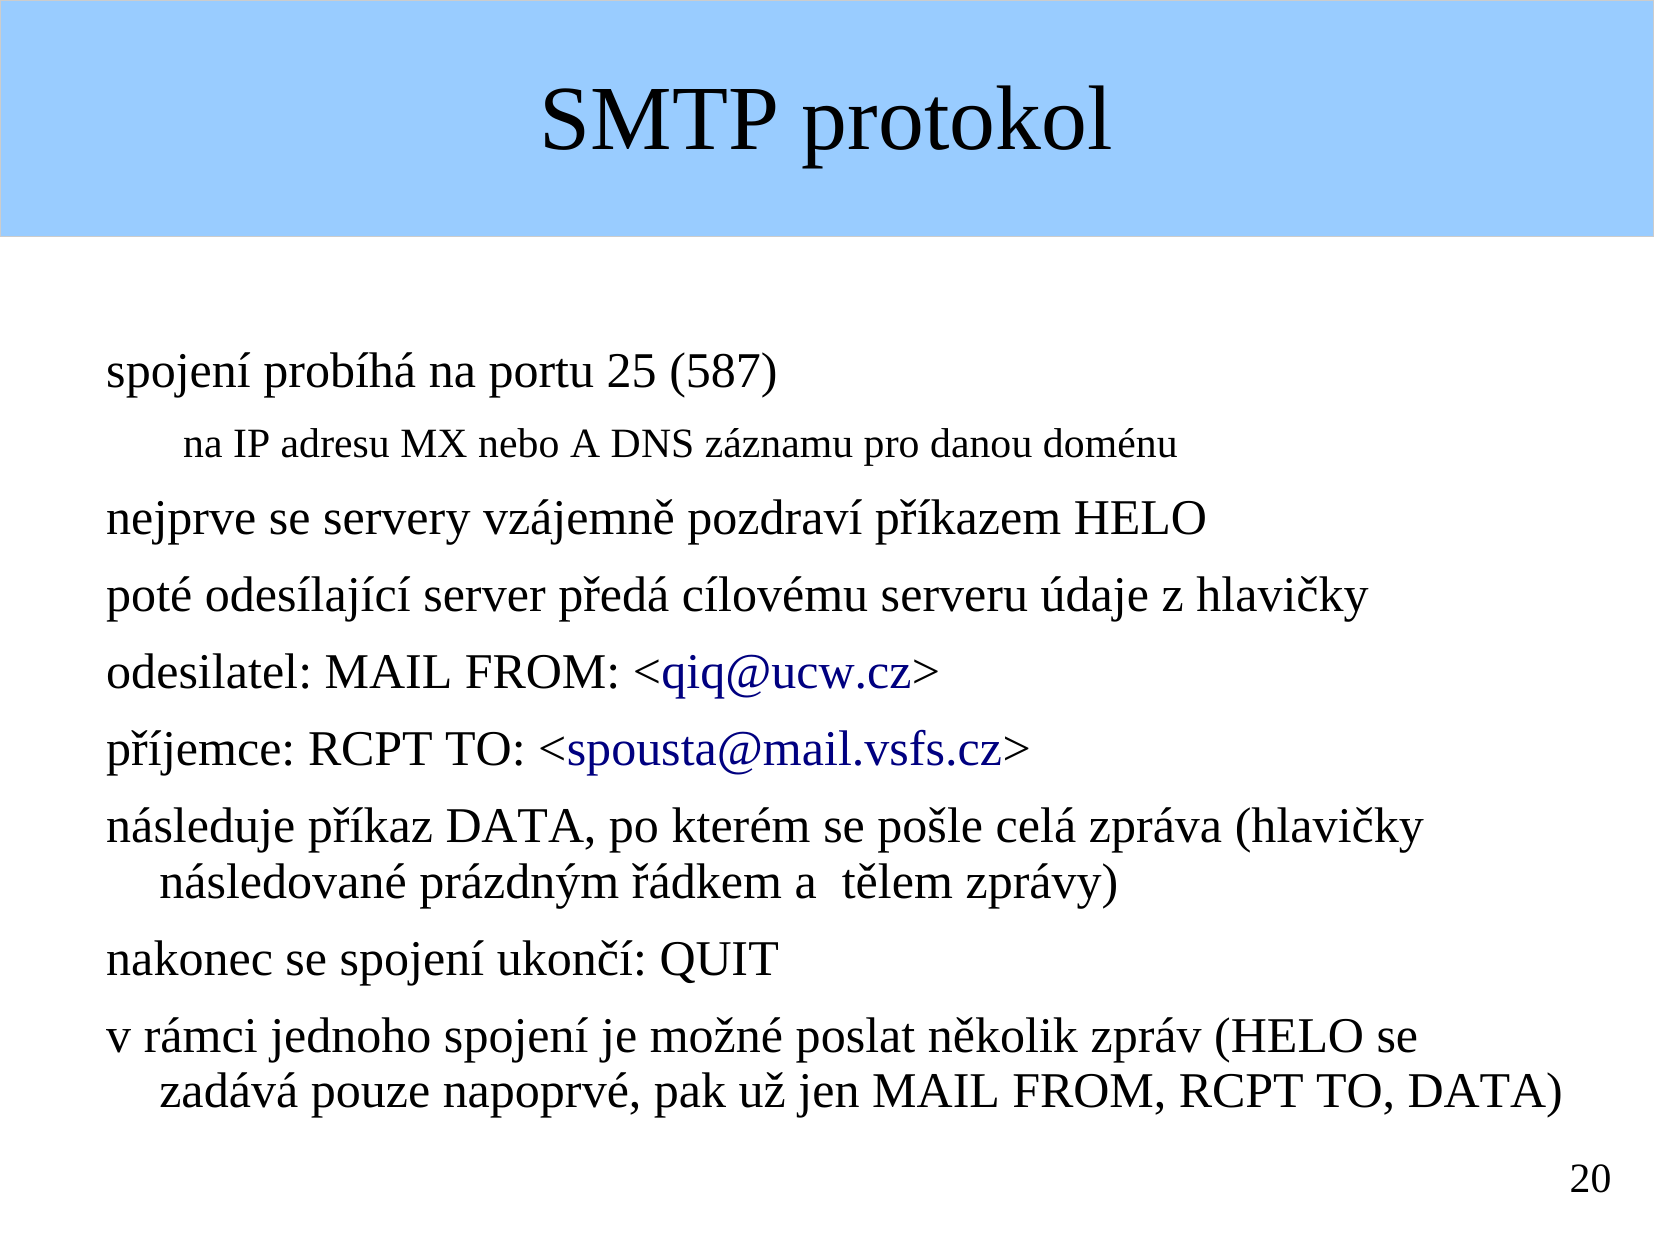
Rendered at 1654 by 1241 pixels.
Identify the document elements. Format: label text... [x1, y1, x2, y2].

title SMTP protokol [0, 0, 1654, 237]
list spojení probíhá na portu 25 (587) na IP adresu MX nebo A DNS záznamu pro danou doménu nejprve se servery vzájemně pozdraví příkazem HELO poté odesílající server předá cílovému serveru údaje z hlavičky odesilatel: MAIL FROM: <qiq@ucw.cz> příjemce: RCPT TO: <spousta@mail.vsfs.cz> následuje příkaz DATA, po kterém se pošle celá zpráva (hlavičky následované prázdným řádkem a tělem zprávy) nakonec se spojení ukončí: QUIT v rámci jednoho spojení je možné poslat několik zpráv (HELO se zadává pouze napoprvé, pak už jen MAIL FROM, RCPT TO, DATA) [88, 342, 1565, 1175]
